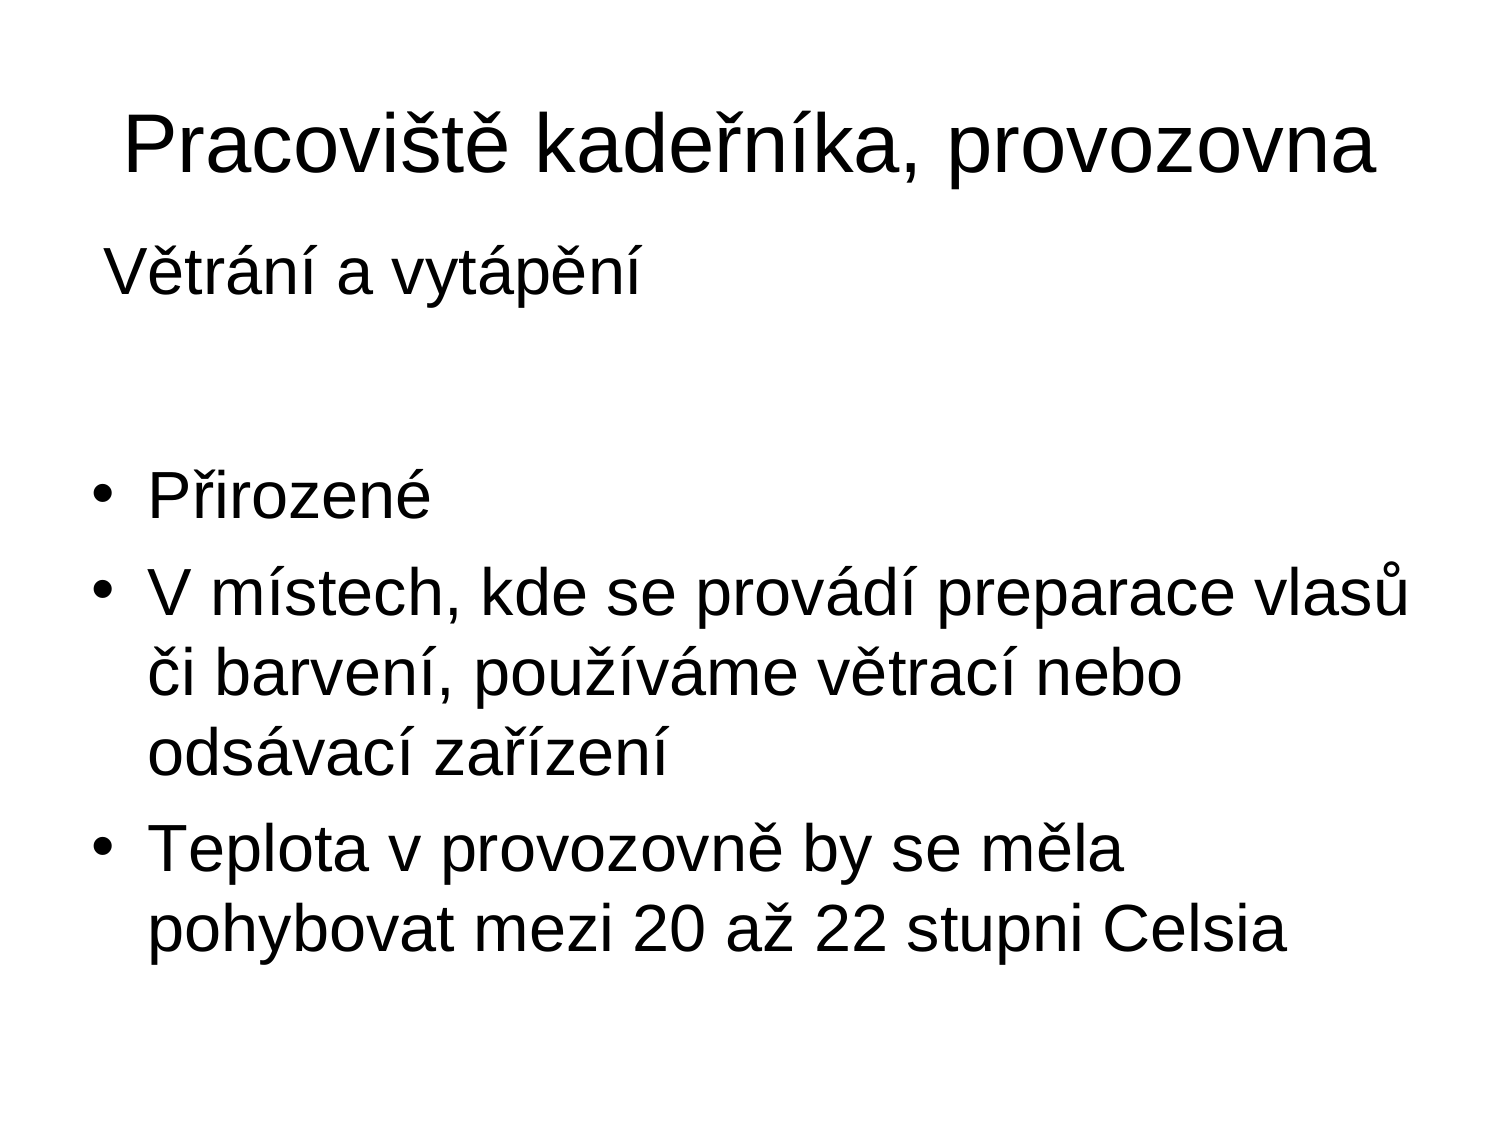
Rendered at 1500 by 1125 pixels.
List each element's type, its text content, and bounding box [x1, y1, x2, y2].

title Pracoviště kadeřníka, provozovna [75, 45, 1426, 233]
text_box Větrání a vytápění [88, 219, 1412, 316]
list Přirozené V místech, kde se provádí preparace vlasů či barvení, používáme větrací nebo odsávací zařízení Teplota v provozovně by se měla pohybovat mezi 20 až 22 stupni Celsia [76, 444, 1427, 1012]
